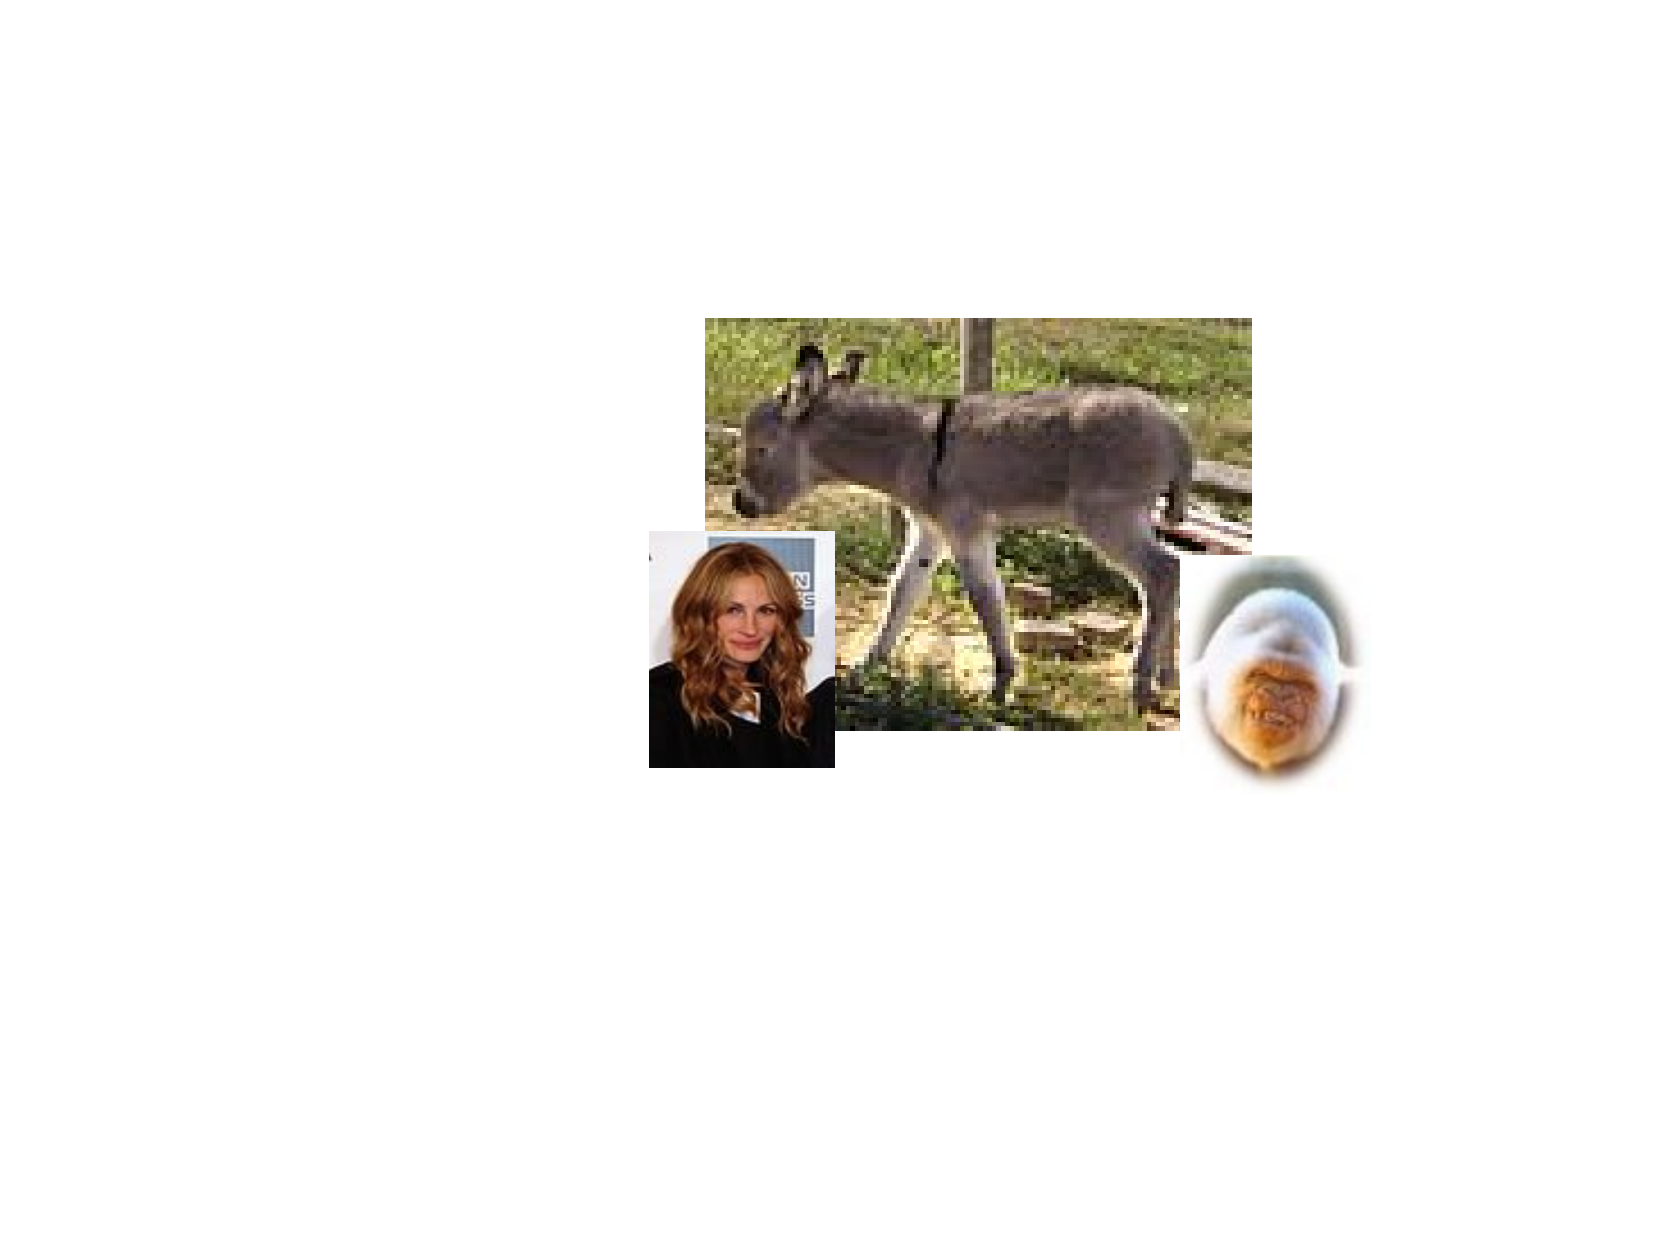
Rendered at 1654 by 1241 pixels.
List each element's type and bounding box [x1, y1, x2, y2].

picture [649, 318, 1371, 795]
